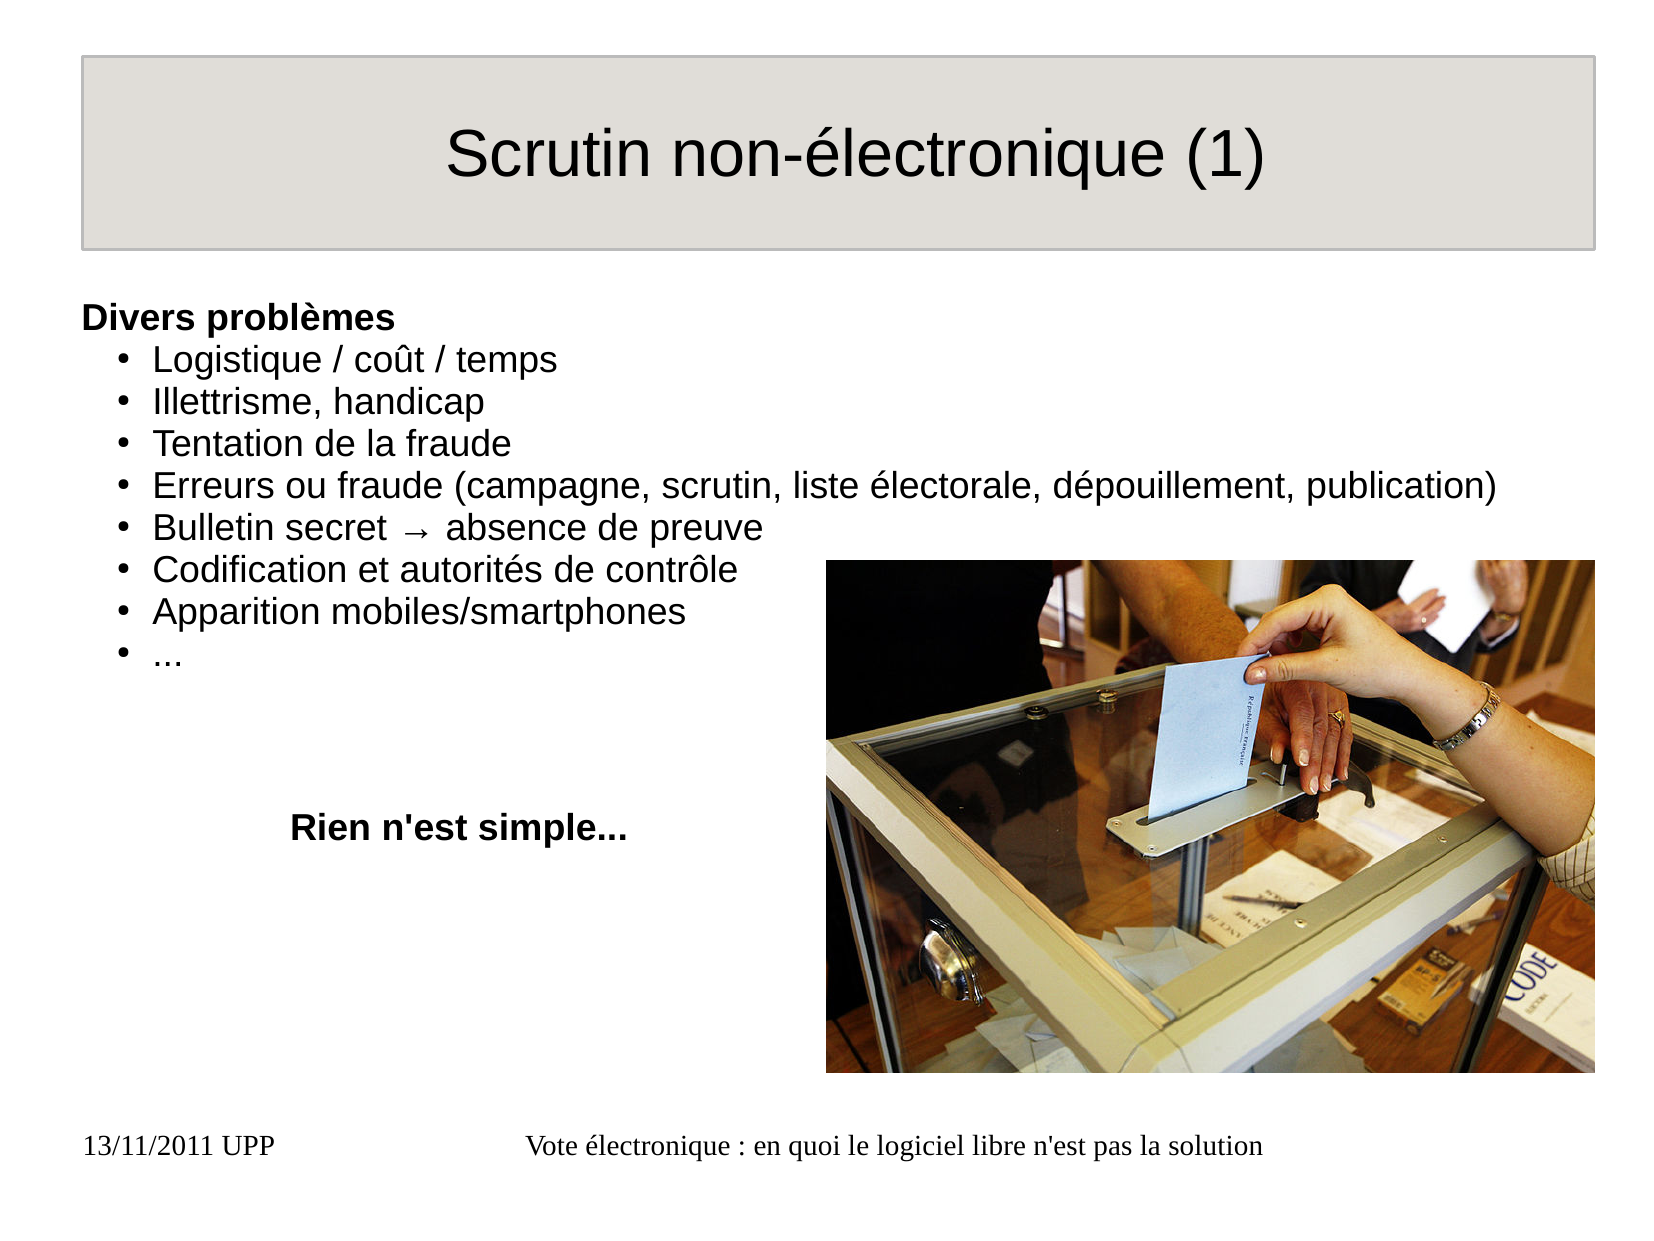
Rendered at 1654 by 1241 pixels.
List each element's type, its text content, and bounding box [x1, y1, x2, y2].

text_box Divers problèmes Logistique / coût / temps Illettrisme, handicap Tentation de la fraude Erreurs ou fraude (campagne, scrutin, liste électorale, dépouillement, publication) Bulletin secret → absence de preuve Codification et autorités de contrôle Apparition mobiles/smartphones ... [66, 289, 1536, 818]
title Scrutin non-électronique (1) [82, 56, 1595, 250]
text_box Rien n'est simple... [275, 799, 644, 863]
picture [826, 560, 1595, 1073]
